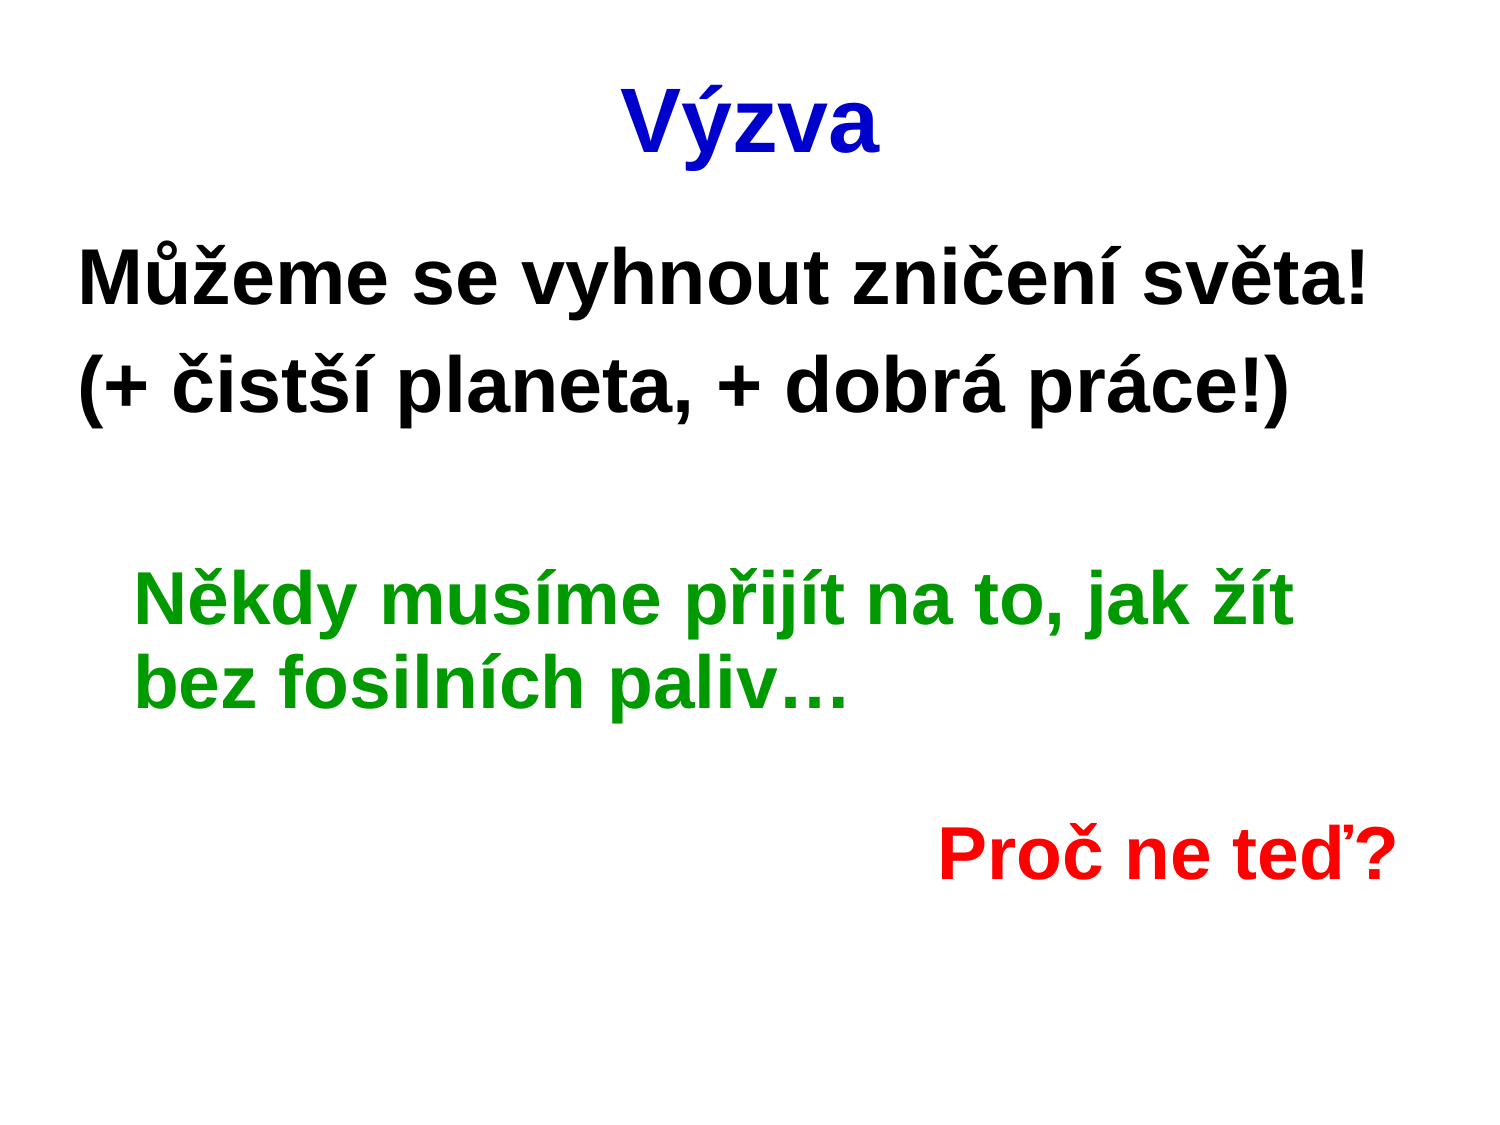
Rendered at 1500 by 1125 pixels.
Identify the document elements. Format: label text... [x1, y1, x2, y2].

list Můžeme se vyhnout zničení světa! (+ čistší planeta, + dobrá práce!) Někdy musíme přijít na to, jak žít bez fosilních paliv… Proč ne teď? [62, 224, 1415, 1006]
title Výzva [75, 45, 1426, 197]
